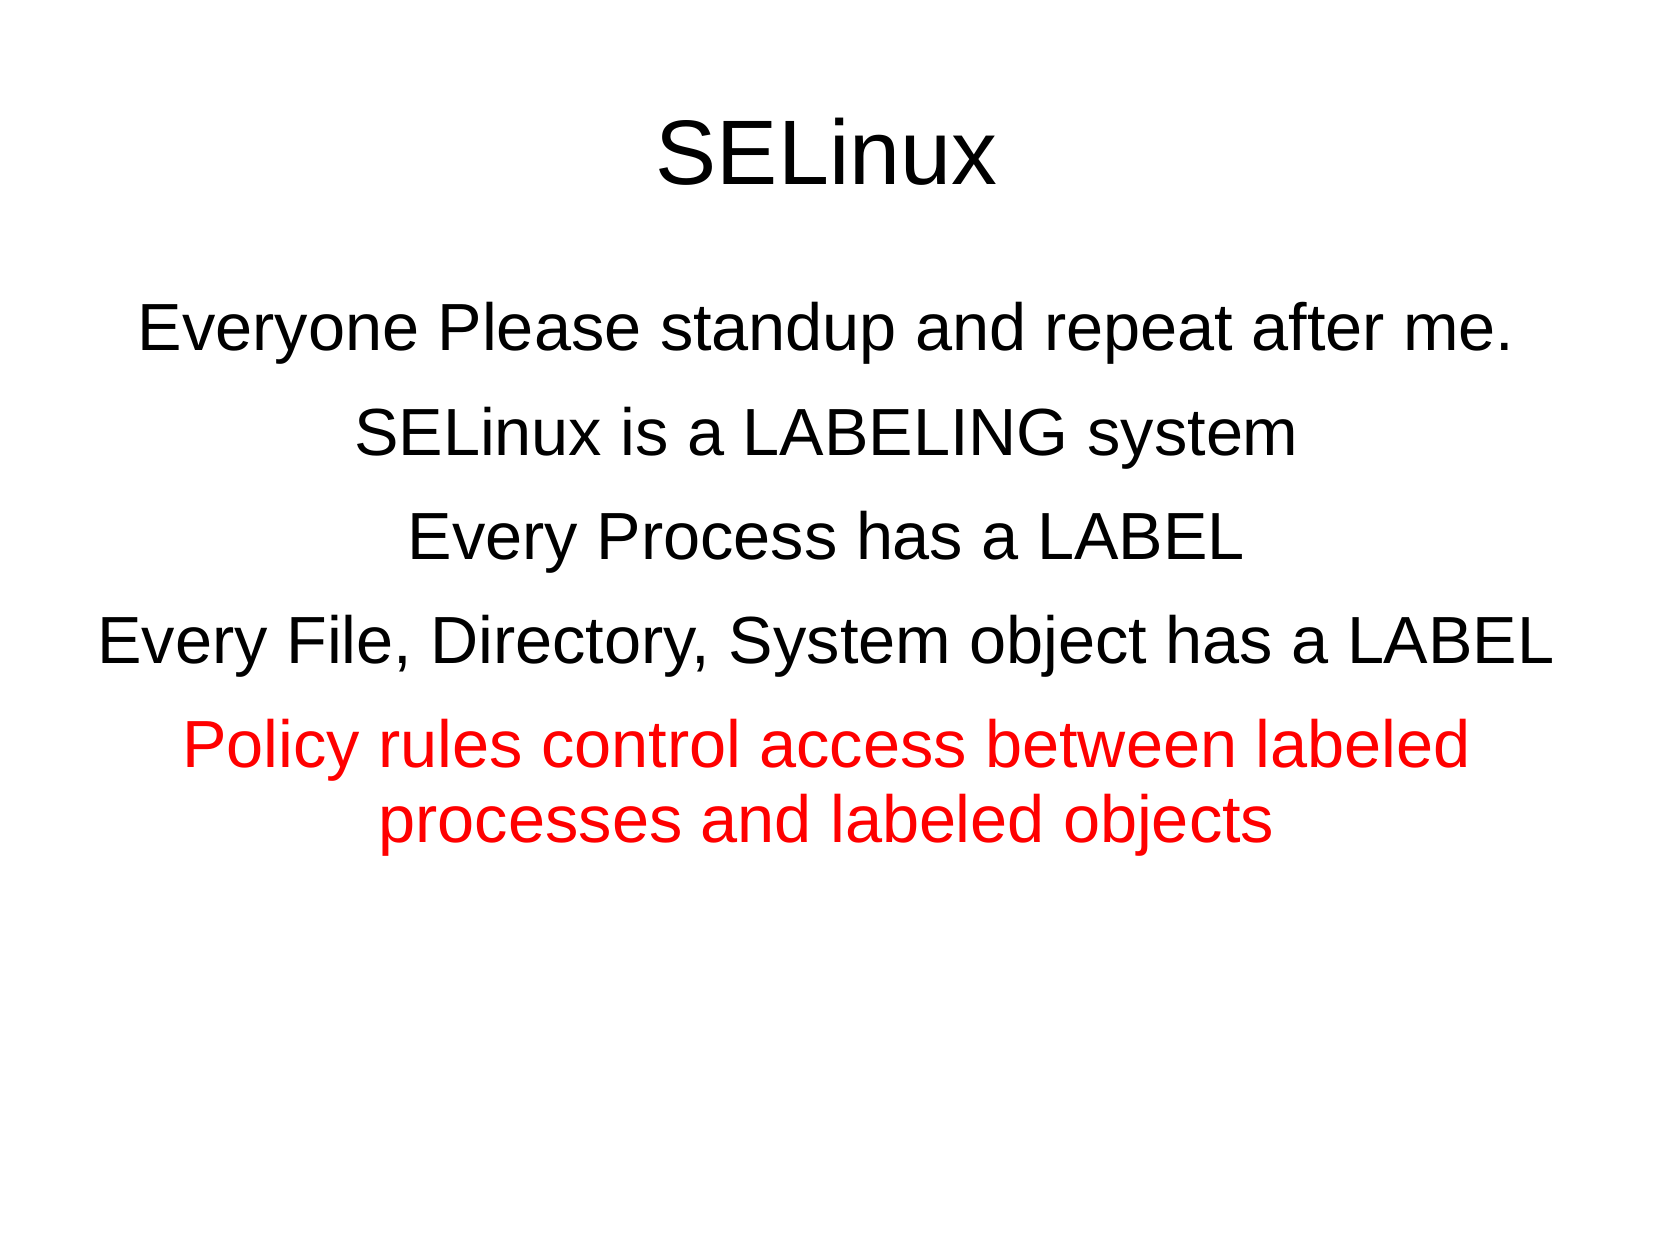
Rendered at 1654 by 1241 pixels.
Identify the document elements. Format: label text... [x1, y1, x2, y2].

title SELinux [82, 49, 1571, 257]
list Everyone Please standup and repeat after me. SELinux is a LABELING system Every Process has a LABEL Every File, Directory, System object has a LABEL Policy rules control access between labeled processes and labeled objects [82, 290, 1571, 1010]
